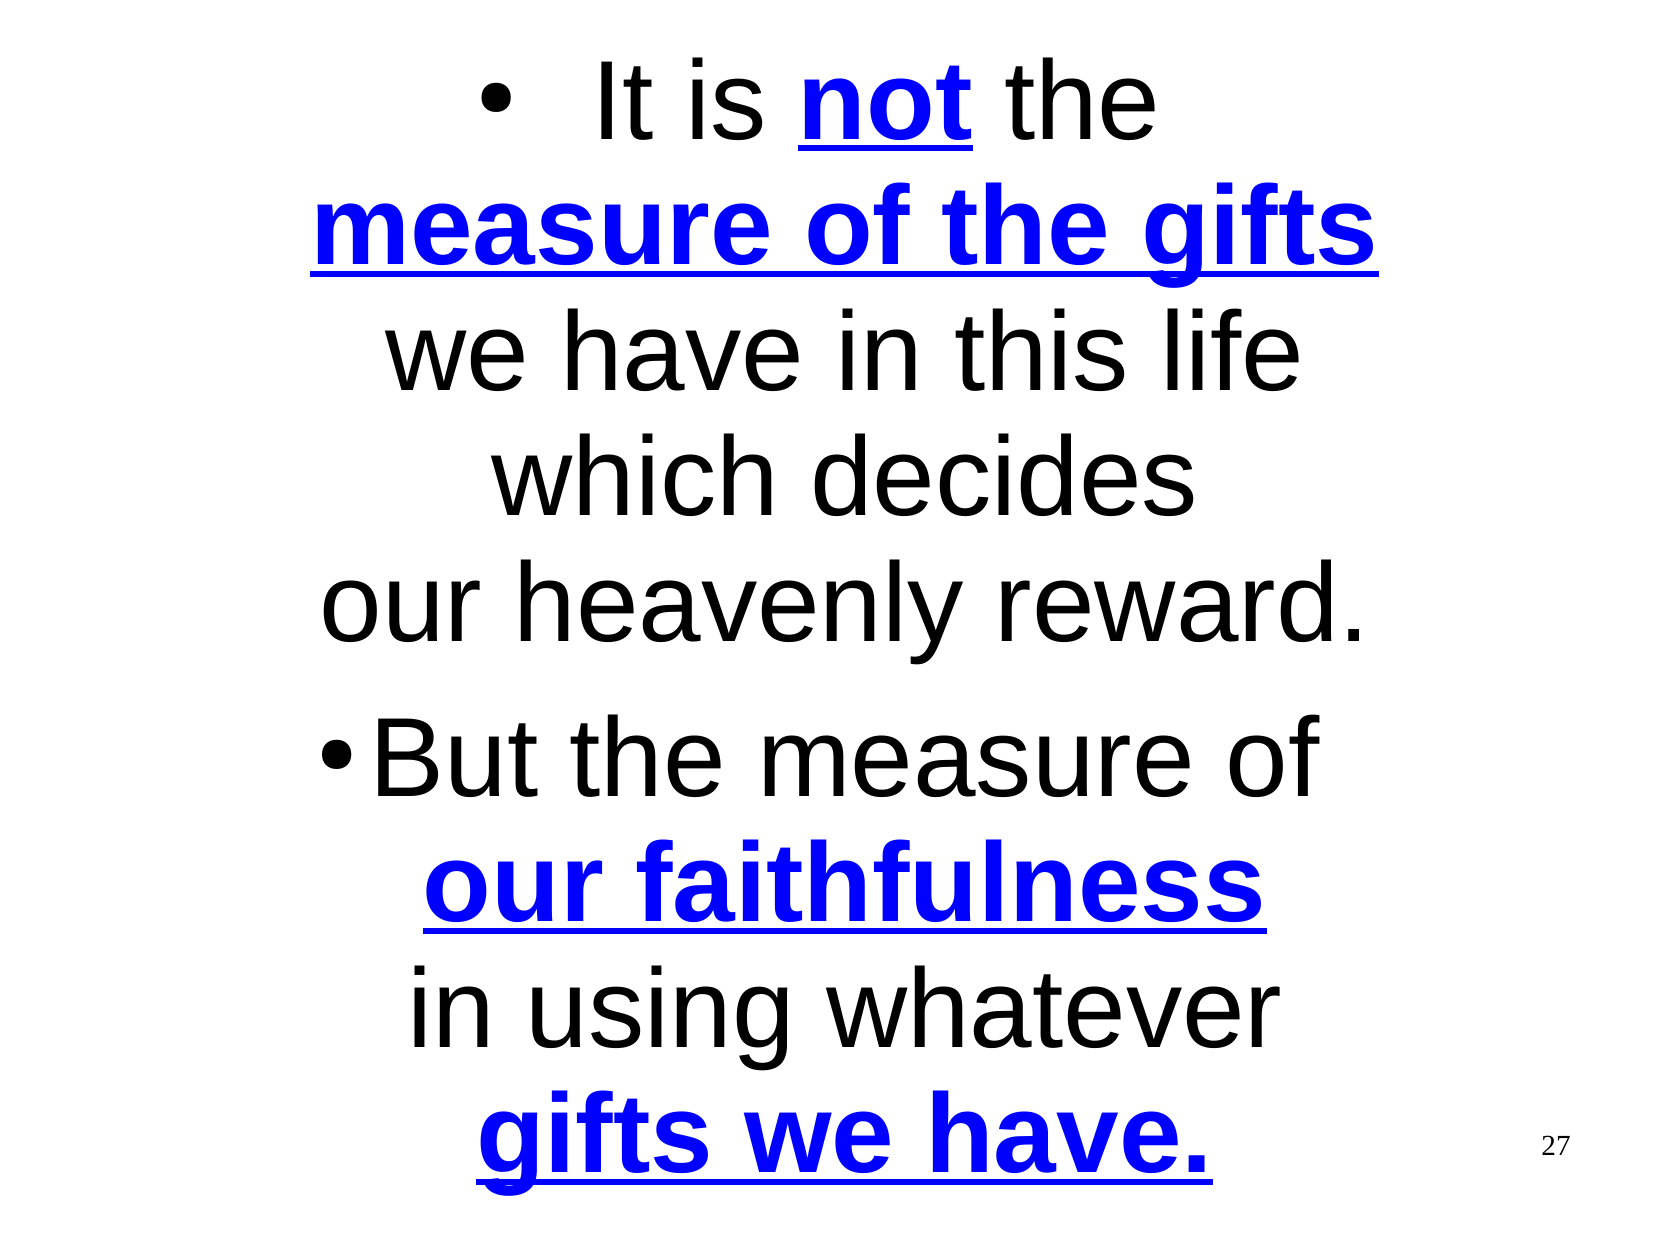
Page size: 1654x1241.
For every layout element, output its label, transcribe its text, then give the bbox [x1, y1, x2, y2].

list It is not the measure of the gifts we have in this life which decides our heavenly reward. But the measure of our faithfulness in using whatever gifts we have. [37, 37, 1613, 1201]
